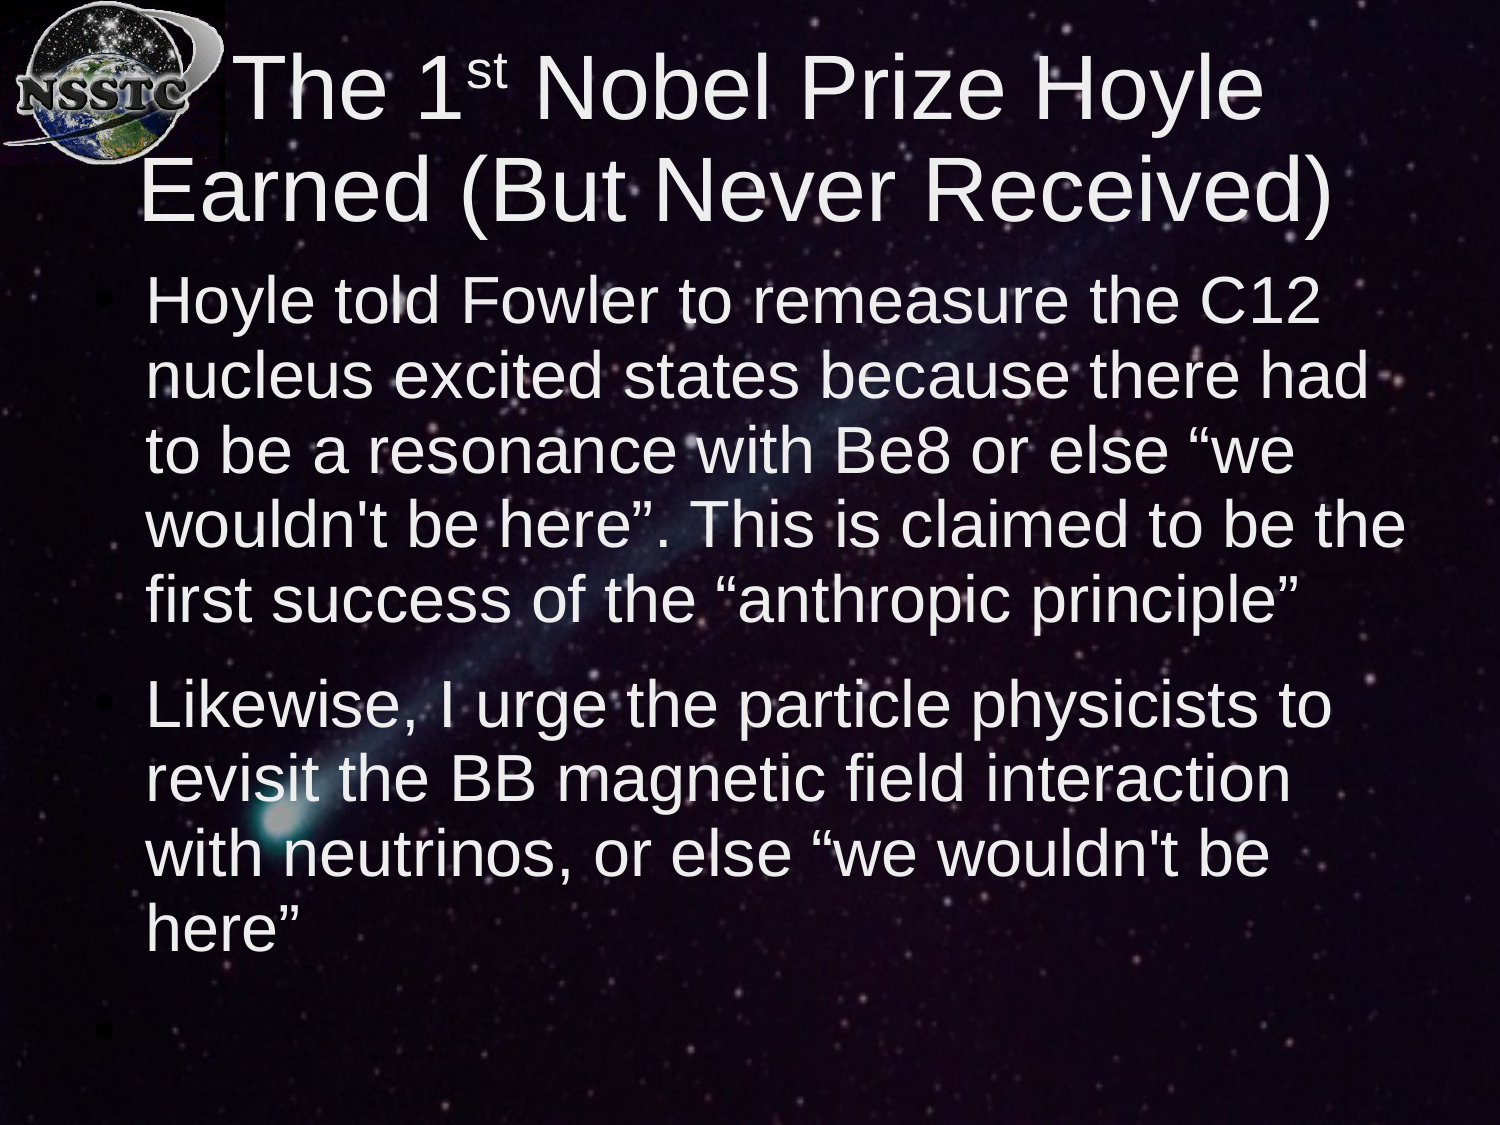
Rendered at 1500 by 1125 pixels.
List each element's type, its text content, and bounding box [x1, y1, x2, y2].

list Hoyle told Fowler to remeasure the C12 nucleus excited states because there had to be a resonance with Be8 or else “we wouldn't be here”. This is claimed to be the first success of the “anthropic principle” Likewise, I urge the particle physicists to revisit the BB magnetic field interaction with neutrinos, or else “we wouldn't be here” [75, 263, 1425, 1111]
picture [0, 0, 1500, 1125]
title The 1st Nobel Prize Hoyle Earned (But Never Received) [75, 34, 1425, 244]
